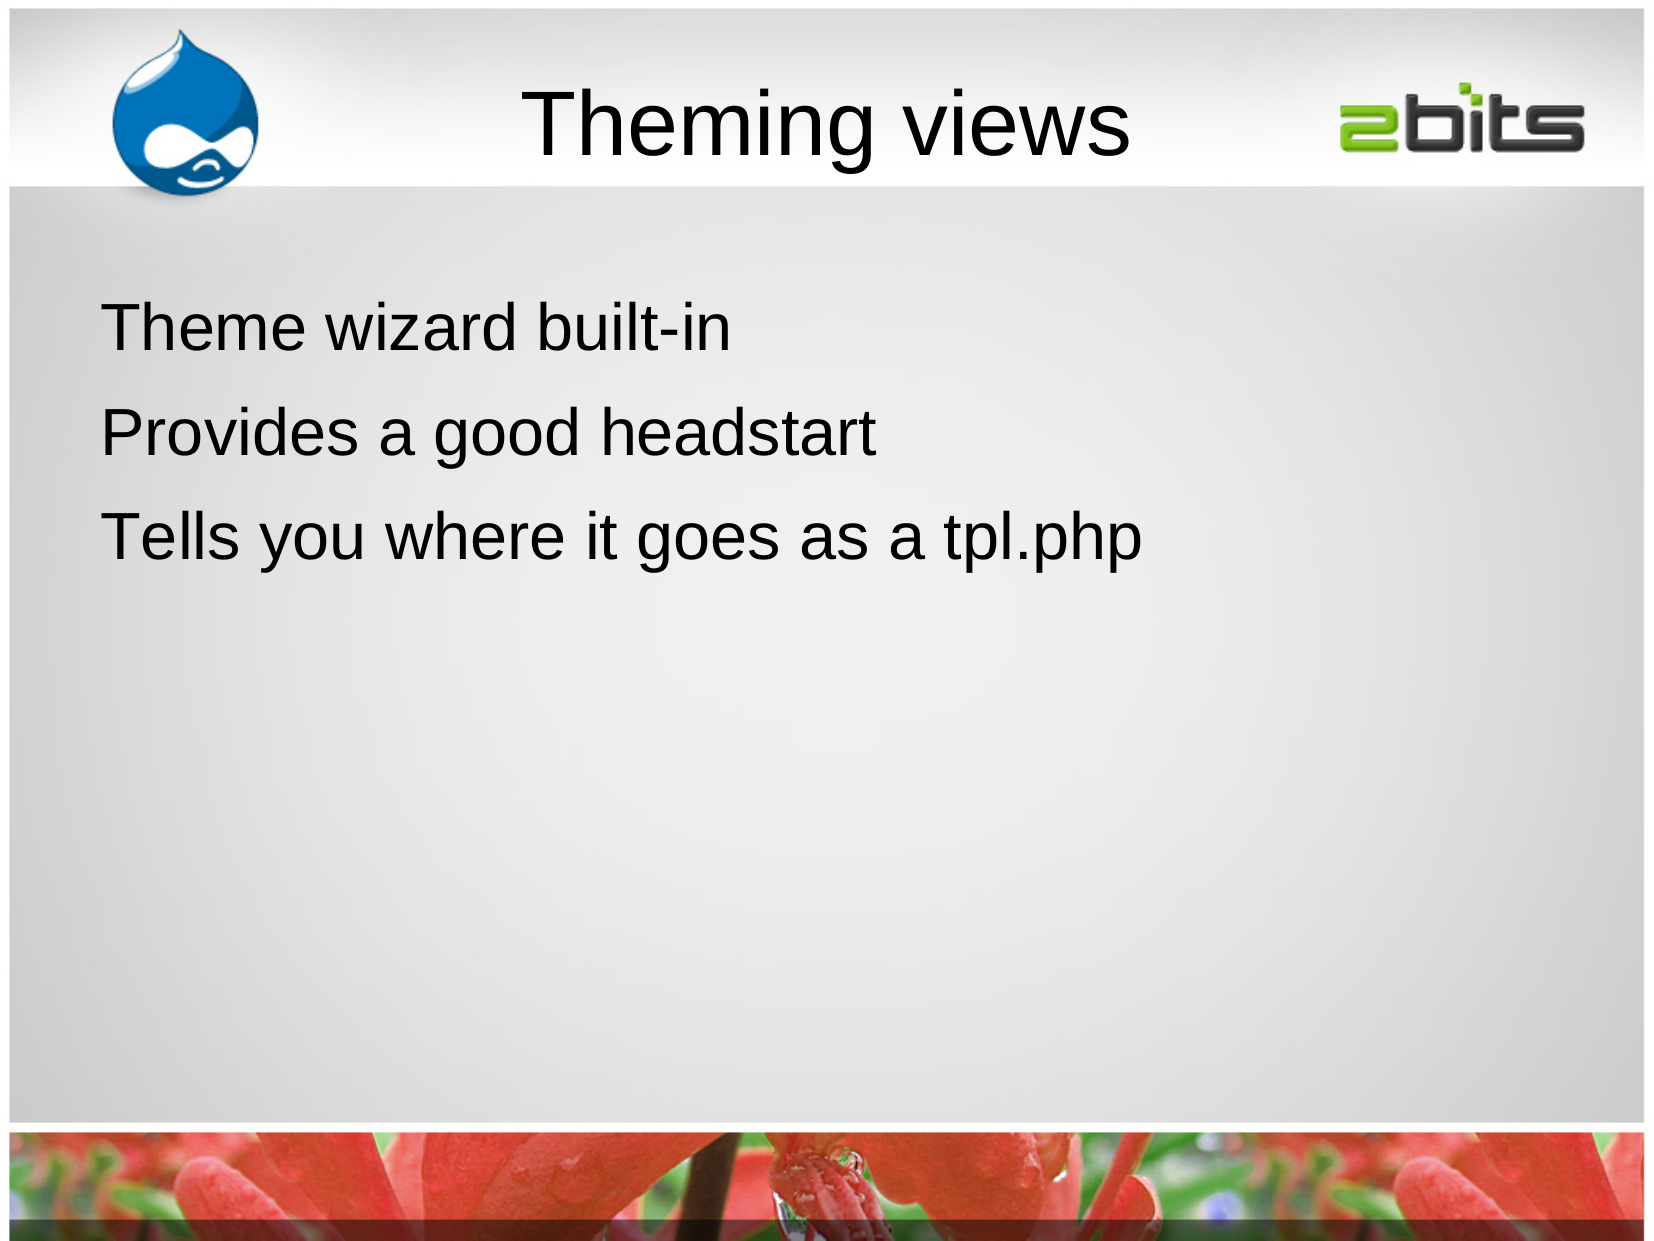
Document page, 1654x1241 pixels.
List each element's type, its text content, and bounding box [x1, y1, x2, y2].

title Theming views [82, 27, 1571, 220]
picture [0, 0, 1654, 1241]
list Theme wizard built-in Provides a good headstart Tells you where it goes as a tpl.php [82, 290, 1571, 1094]
